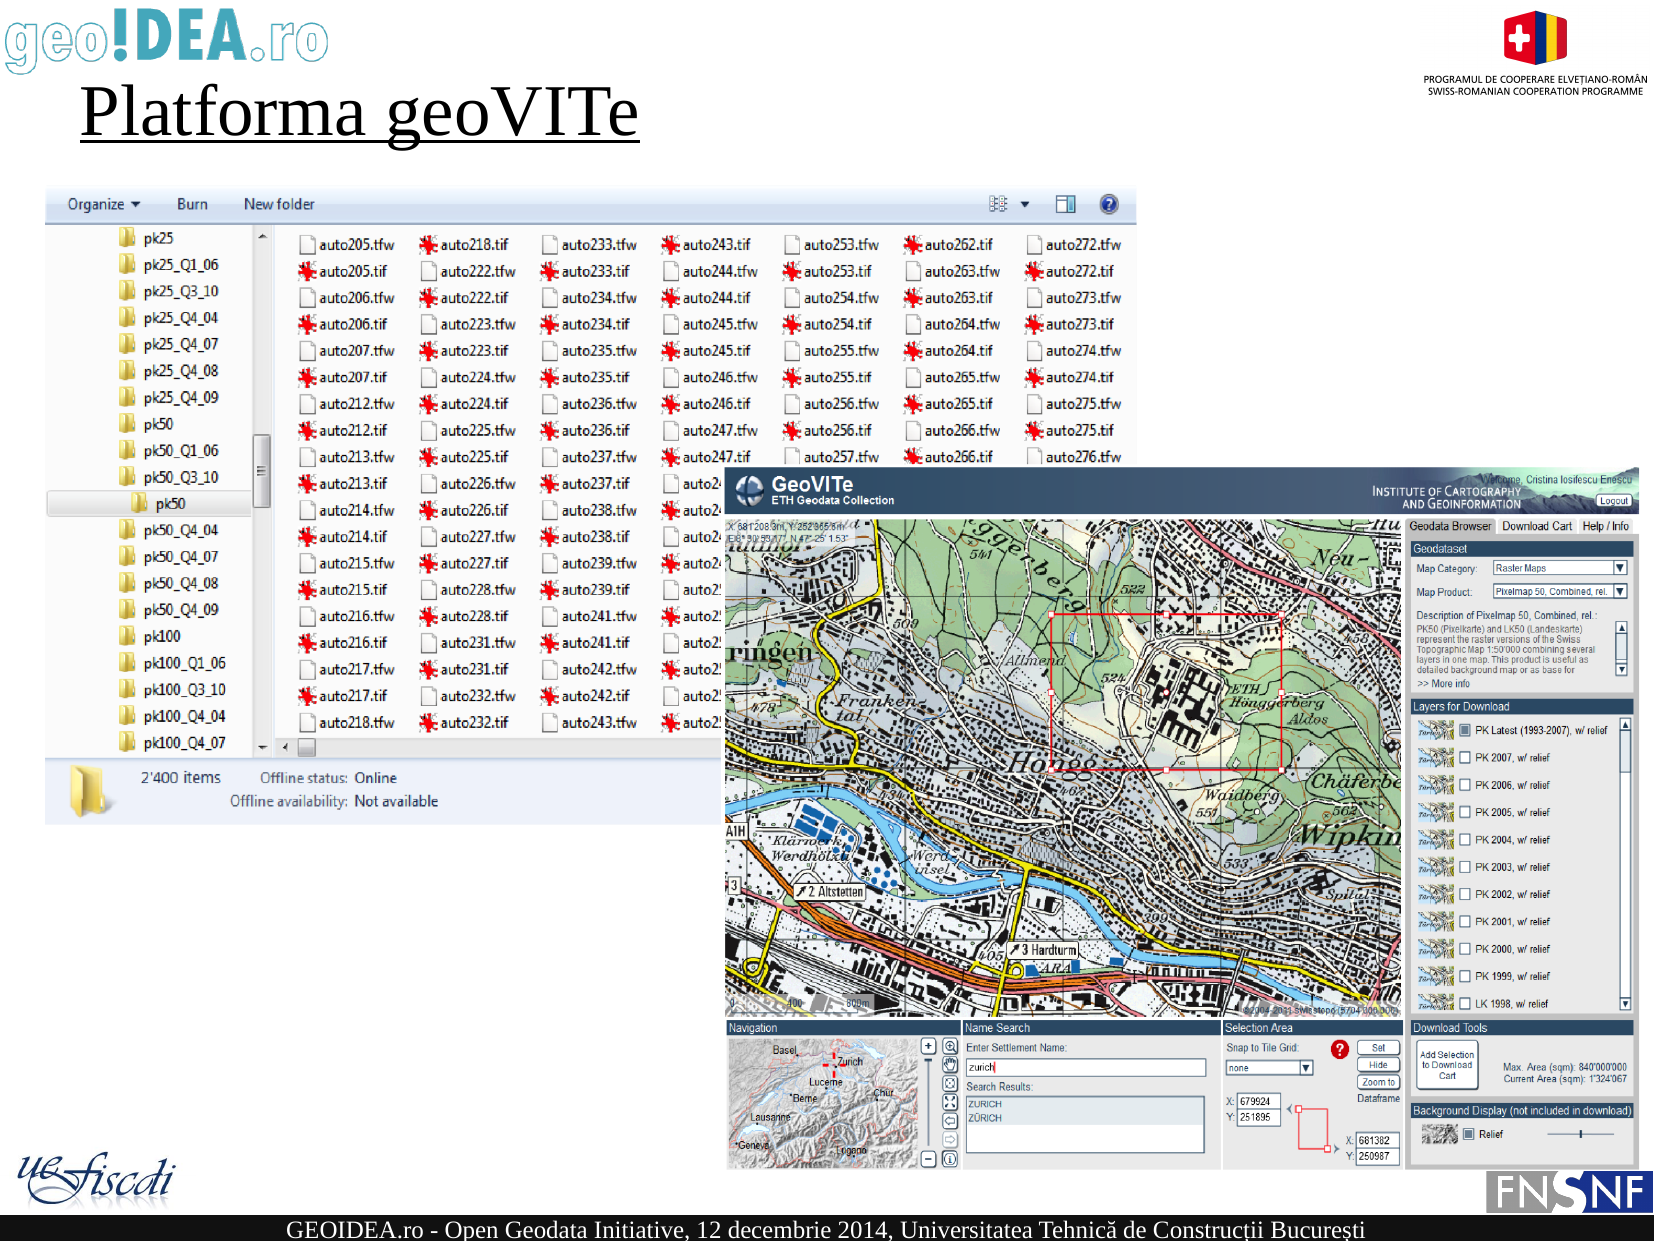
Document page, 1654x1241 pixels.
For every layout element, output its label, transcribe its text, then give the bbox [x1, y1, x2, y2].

title Platforma geoVITe [45, 60, 676, 162]
picture [1420, 5, 1650, 99]
picture [0, 1139, 196, 1213]
picture [1, 5, 331, 78]
picture [45, 184, 1654, 1215]
